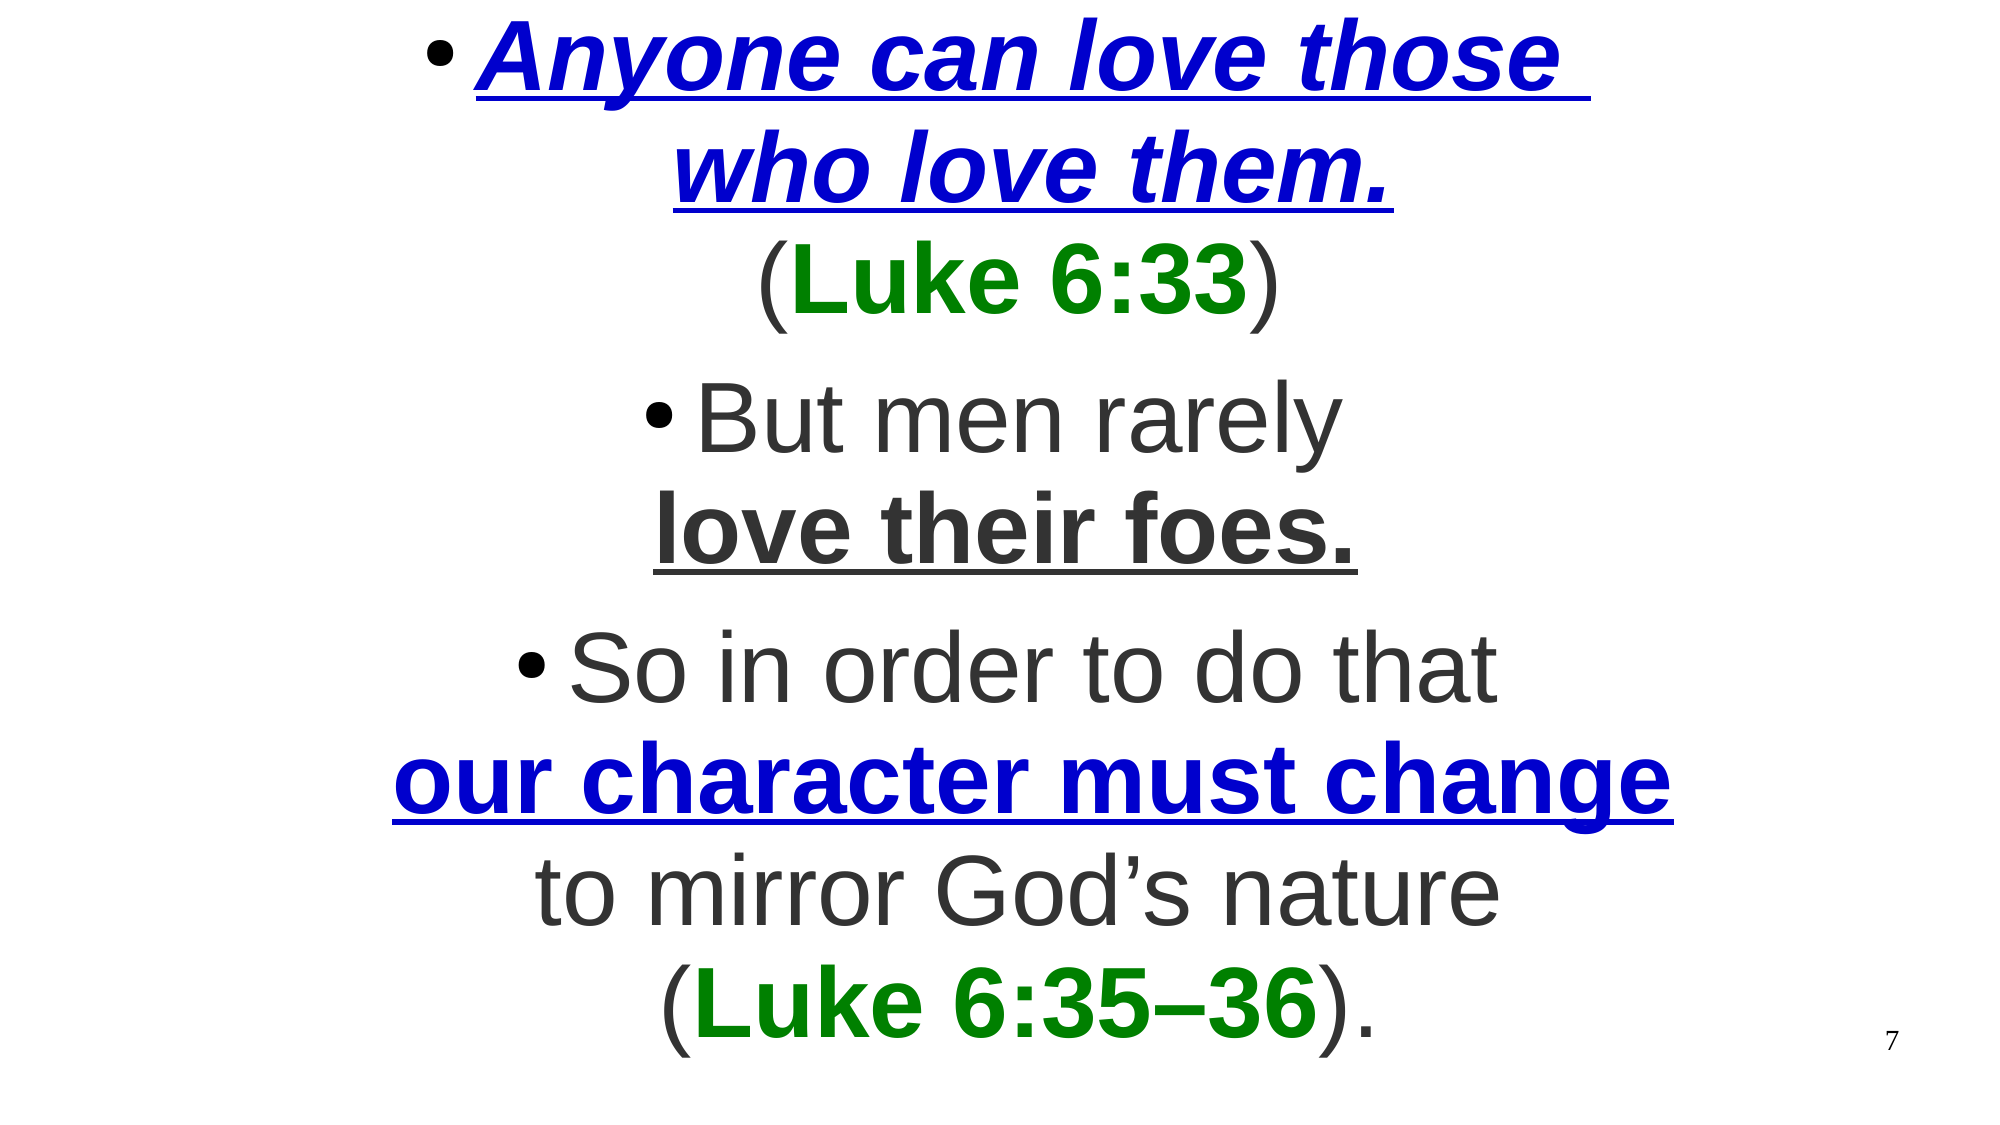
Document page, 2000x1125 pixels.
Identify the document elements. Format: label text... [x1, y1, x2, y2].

list Anyone can love those who love them. (Luke 6:33) But men rarely love their foes. So in order to do that our character must change to mirror God’s nature (Luke 6:35–36). [0, 0, 1996, 1123]
